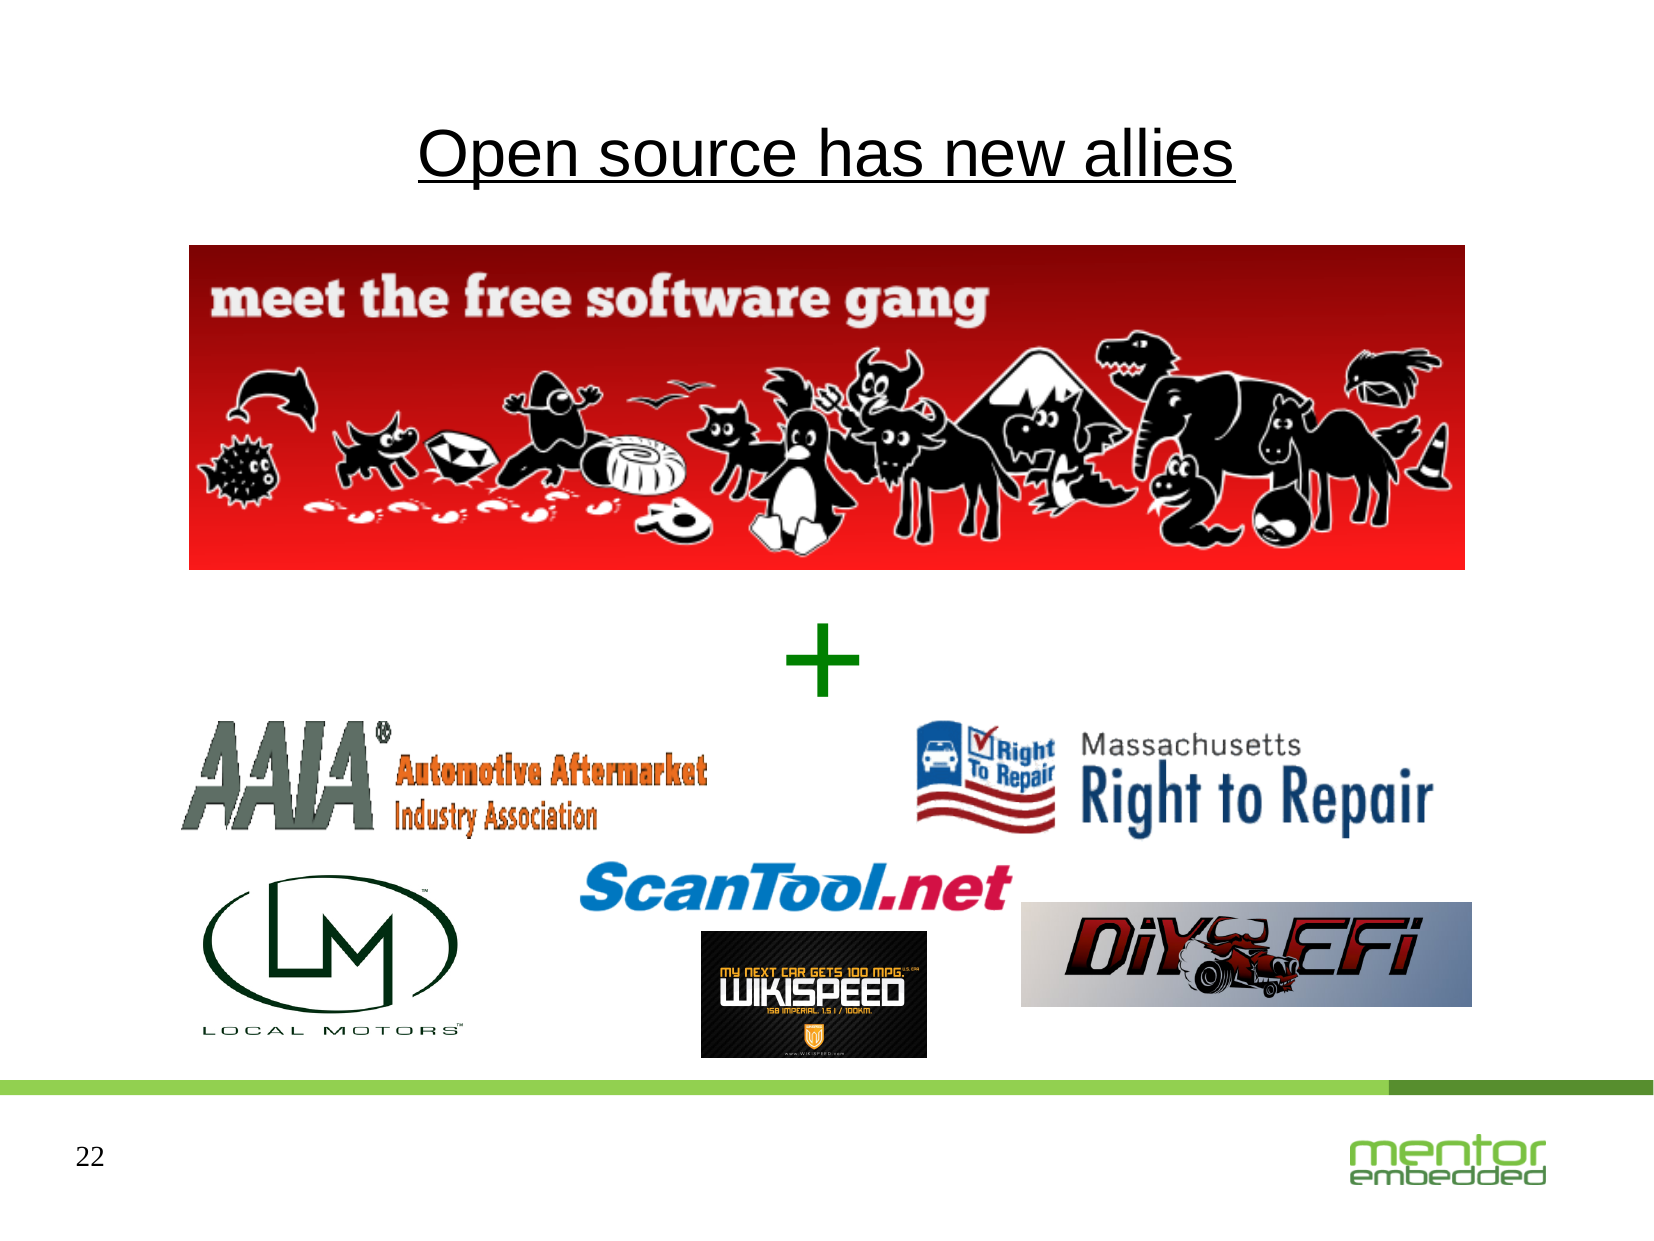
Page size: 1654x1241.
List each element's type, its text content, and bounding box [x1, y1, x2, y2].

text_box + [765, 567, 883, 751]
picture [1350, 1134, 1546, 1185]
picture [571, 856, 1472, 1007]
picture [181, 721, 707, 839]
picture [916, 719, 1436, 842]
picture [701, 931, 927, 1058]
picture [189, 257, 1465, 570]
title Open source has new allies [82, 49, 1571, 257]
picture [181, 841, 482, 1067]
